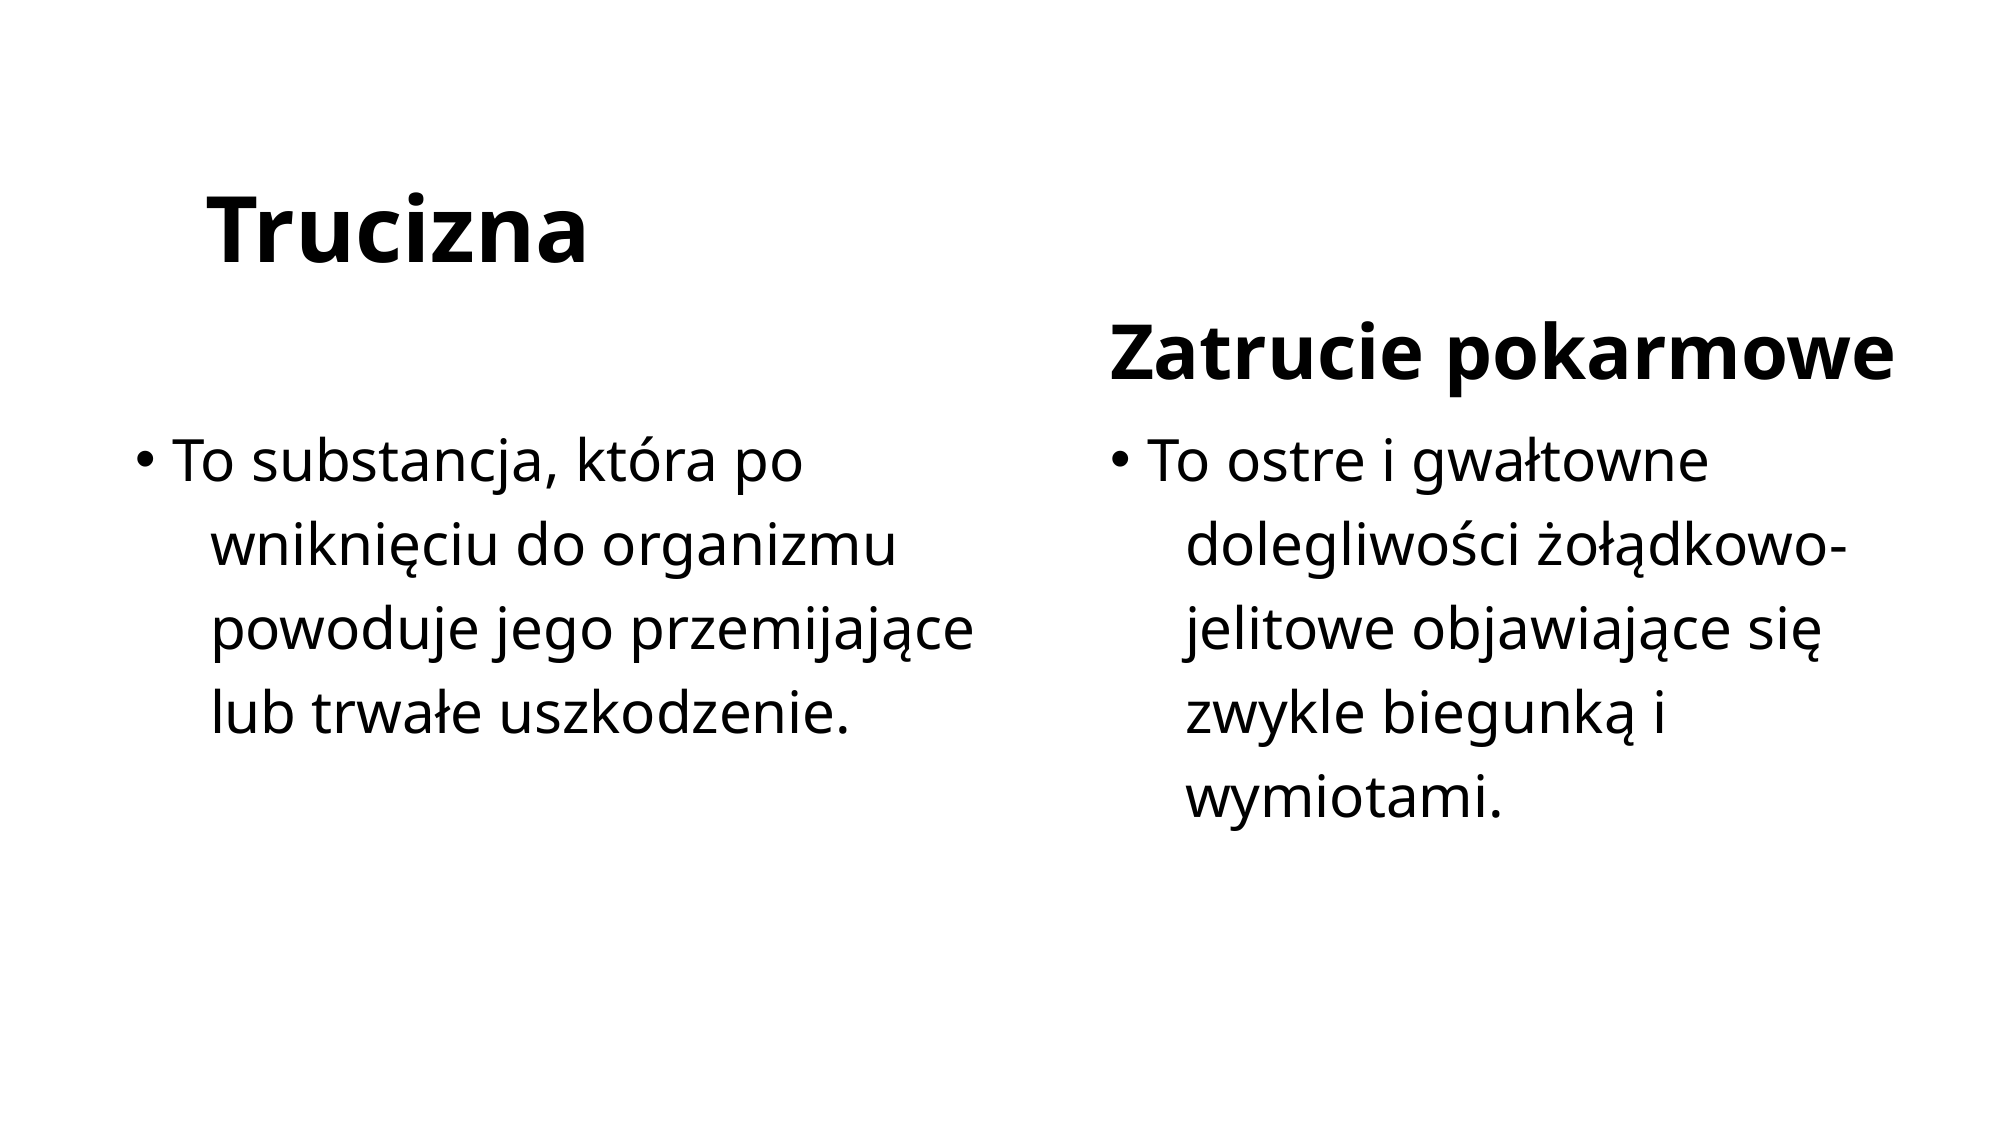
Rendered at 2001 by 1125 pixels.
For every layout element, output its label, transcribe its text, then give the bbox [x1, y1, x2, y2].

list To substancja, która po wniknięciu do organizmu powoduje jego przemijające lub trwałe uszkodzenie. [135, 409, 1020, 1005]
list Trucizna [205, 145, 1000, 281]
list To ostre i gwałtowne dolegliwości żołądkowo-jelitowe objawiające się zwykle biegunką i wymiotami. [1110, 409, 1905, 920]
list Zatrucie pokarmowe [1110, 259, 1906, 395]
